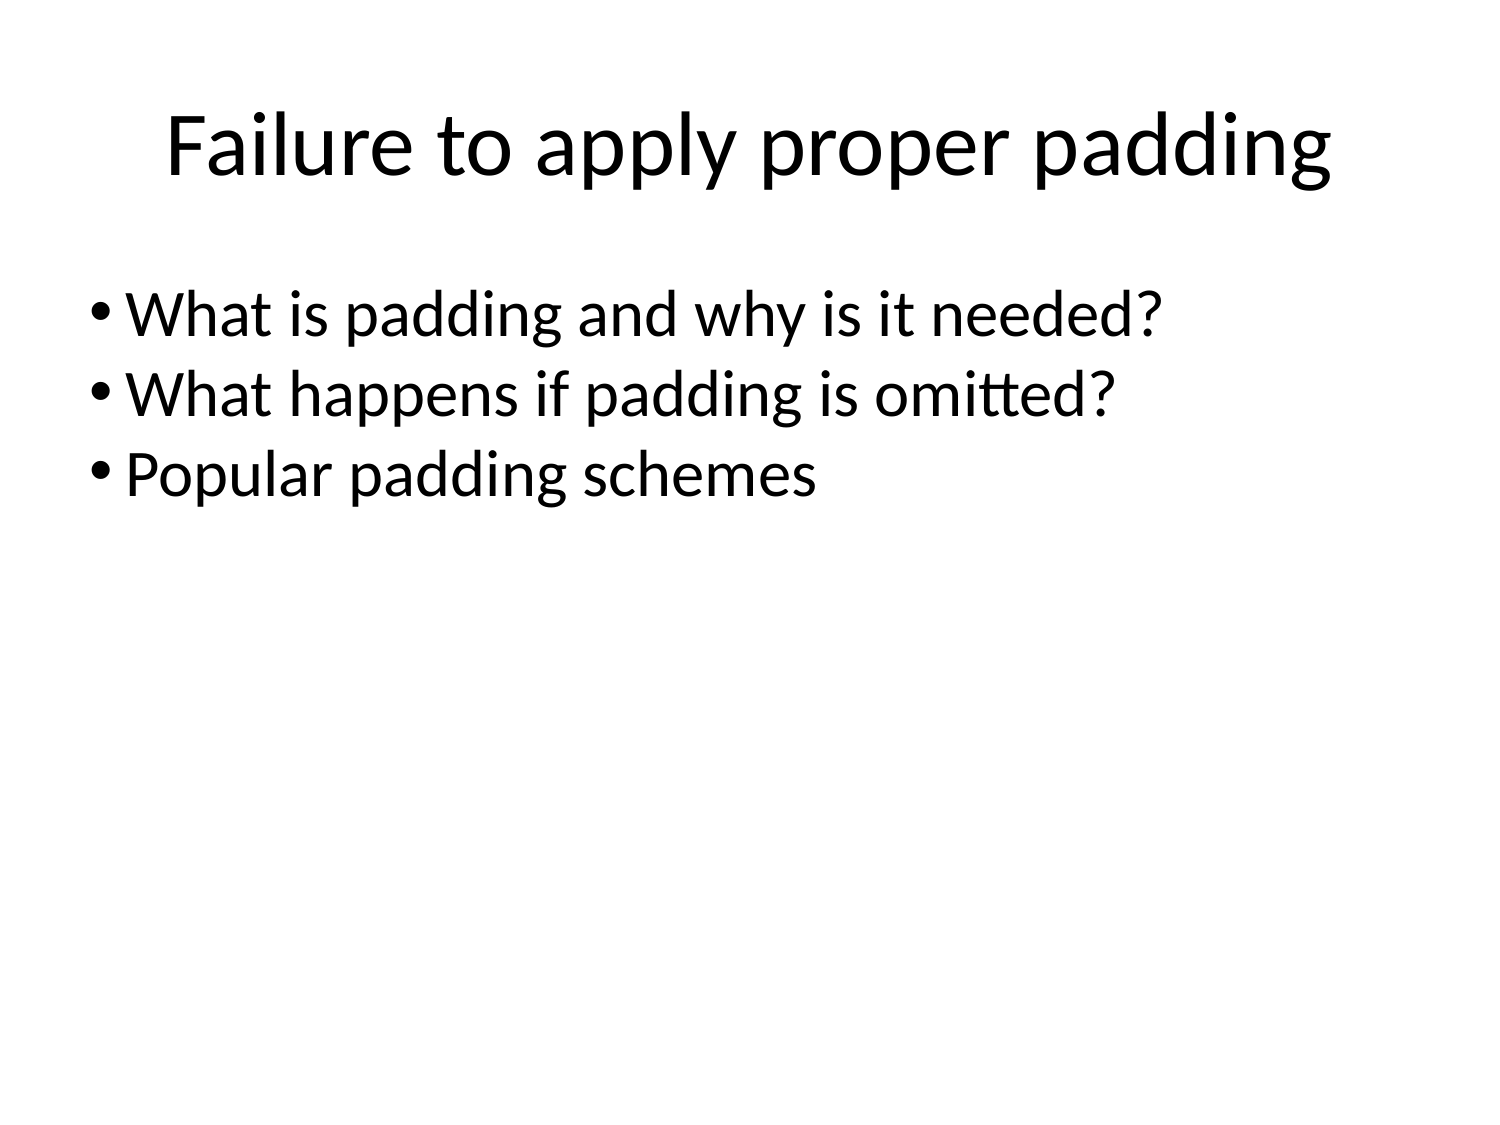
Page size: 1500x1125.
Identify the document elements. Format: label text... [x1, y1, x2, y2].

text_box Failure to apply proper padding [75, 45, 1425, 233]
text_box What is padding and why is it needed? What happens if padding is omitted? Popular padding schemes [75, 262, 1425, 1005]
